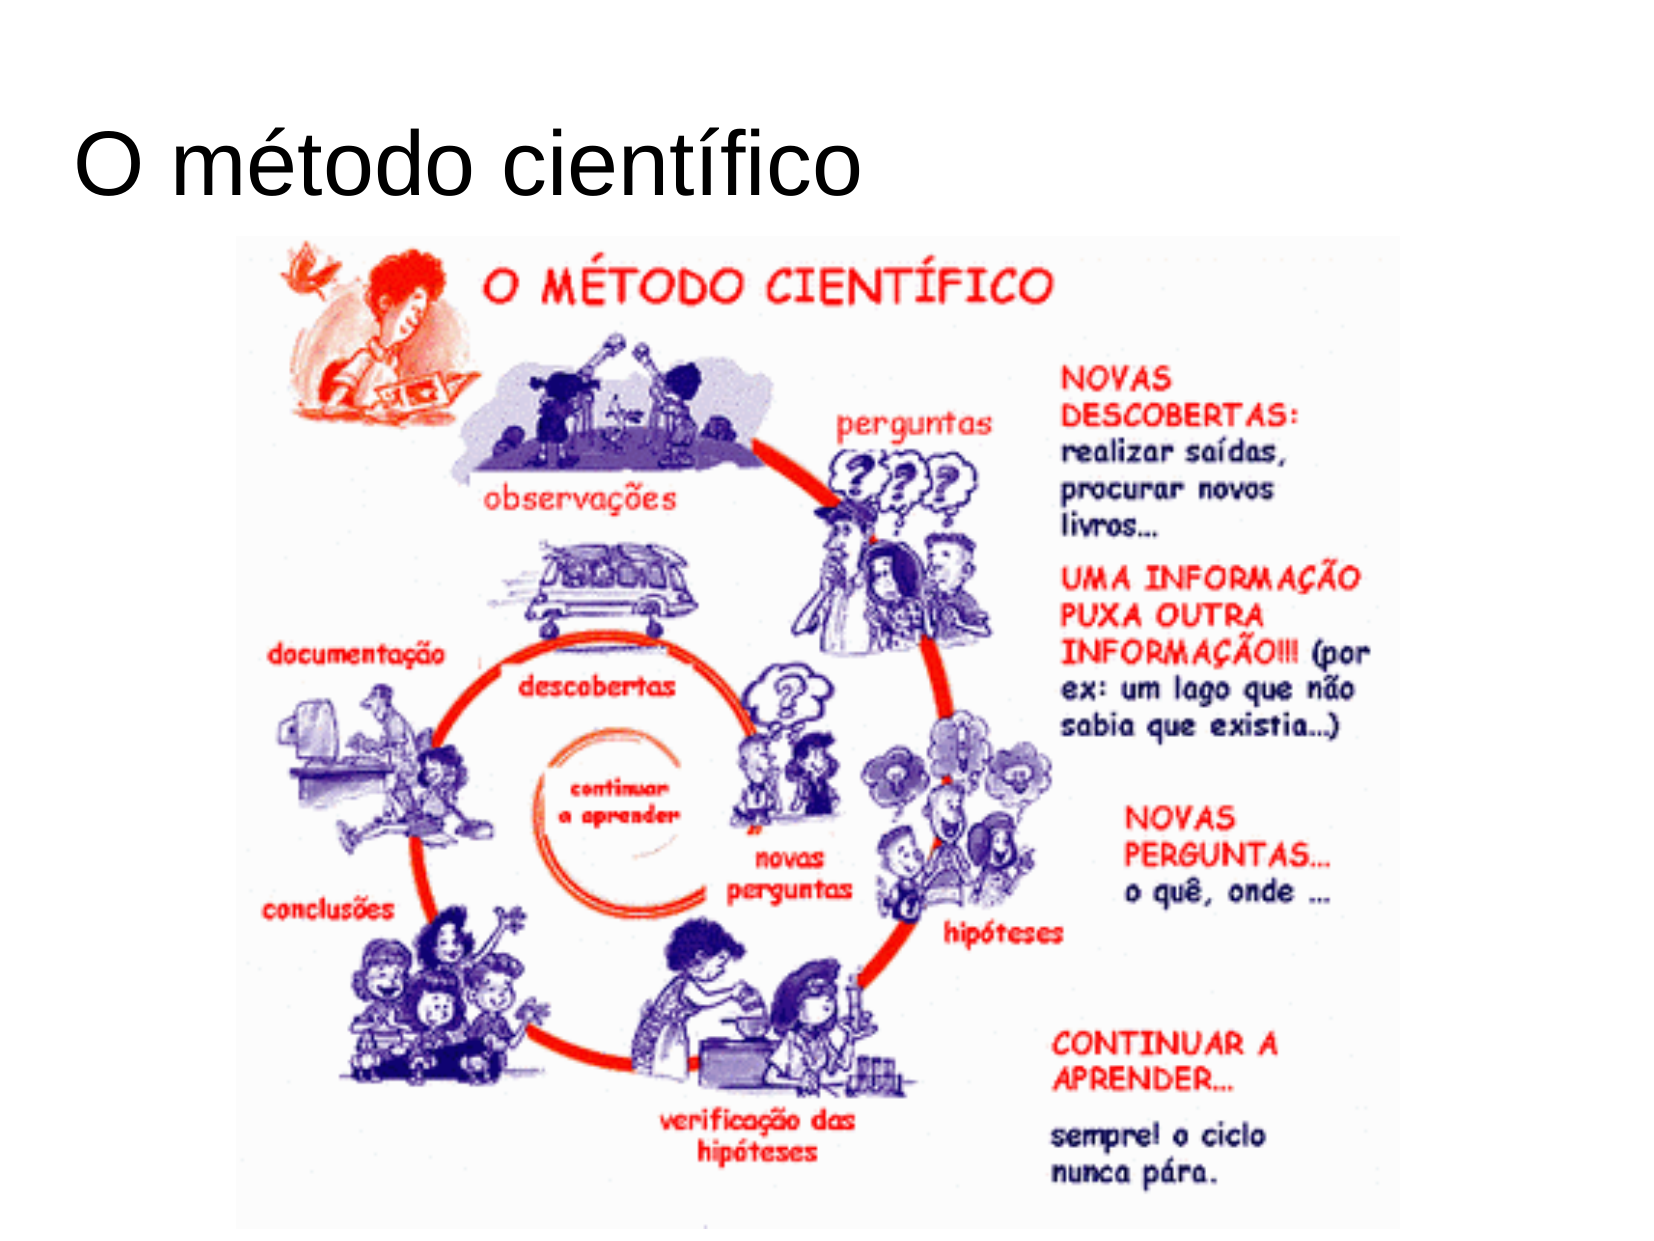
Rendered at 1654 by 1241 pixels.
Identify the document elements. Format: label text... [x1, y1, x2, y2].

picture [236, 289, 1400, 1229]
title O método científico [59, 29, 1548, 289]
